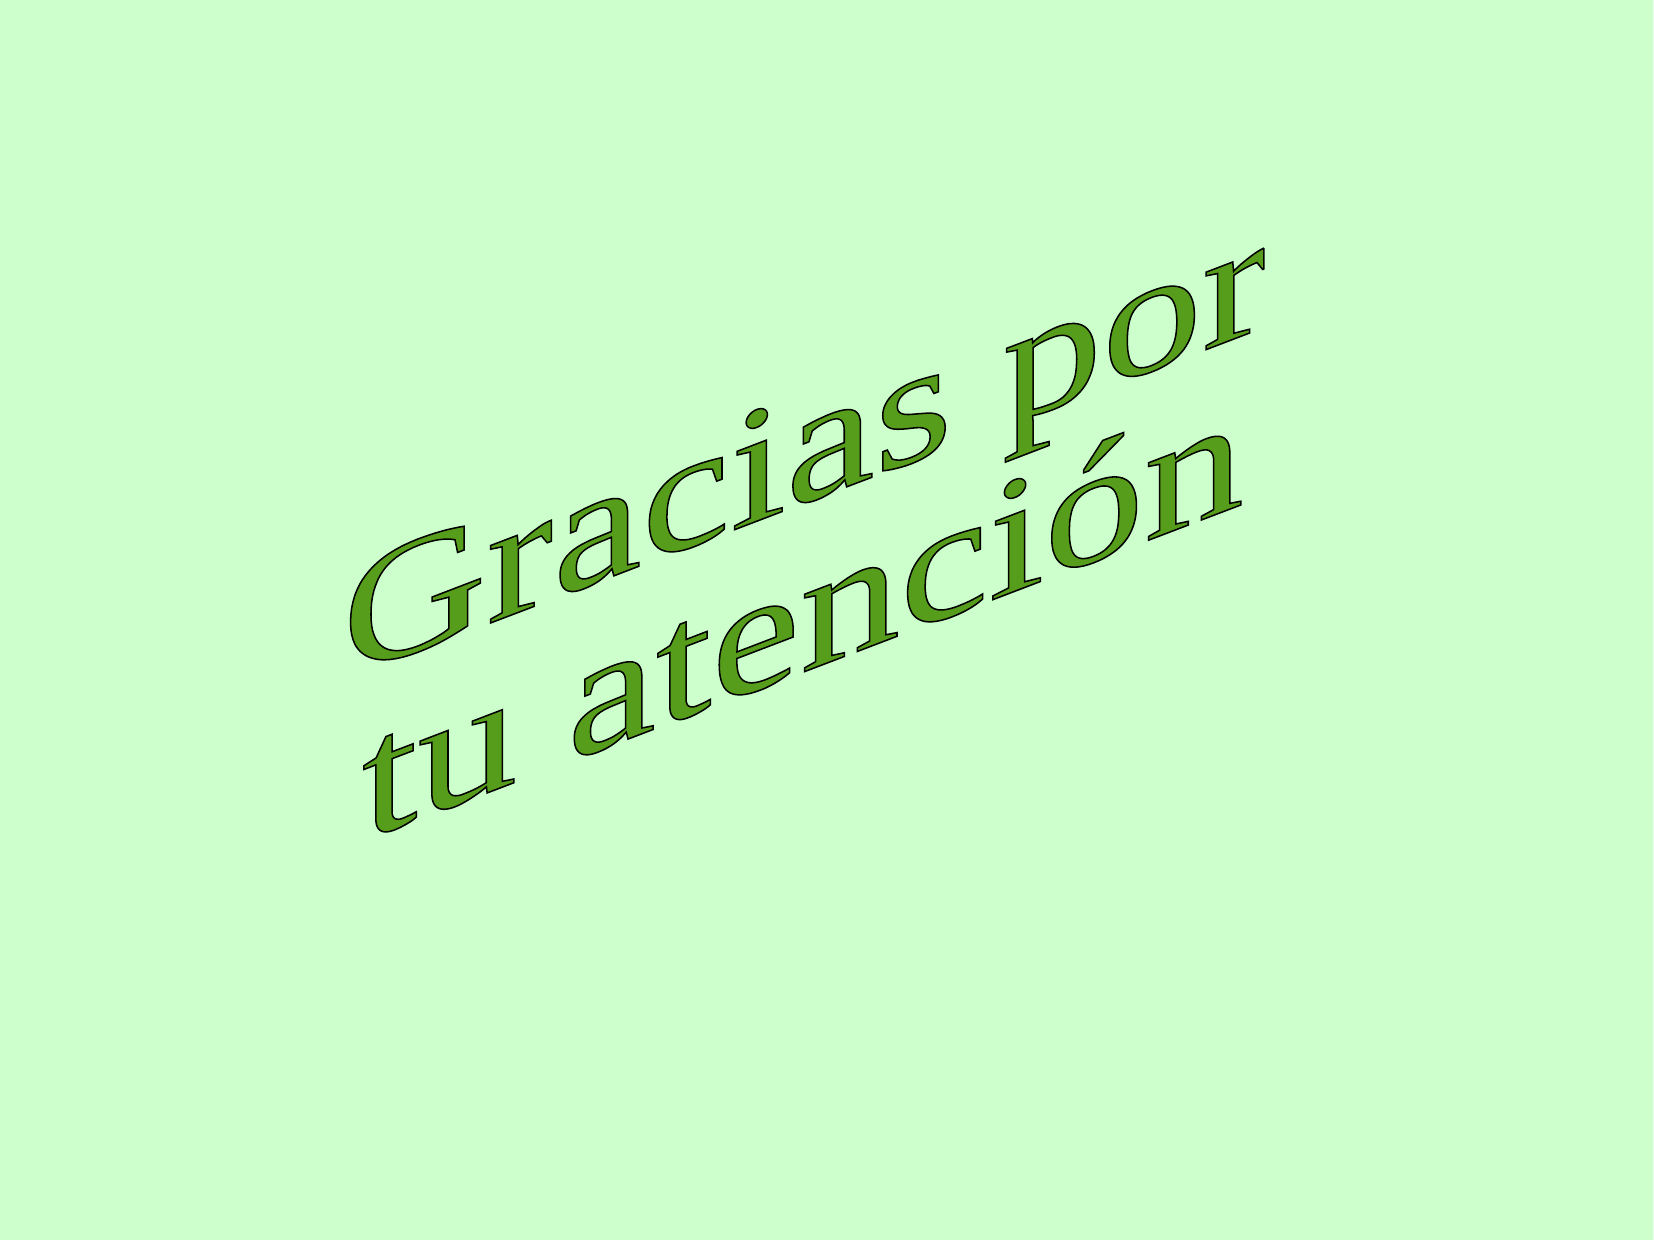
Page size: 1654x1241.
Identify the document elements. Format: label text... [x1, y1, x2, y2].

text_box Gracias por tu atención [1083, 432, 1124, 473]
text_box Gracias por tu atención [1148, 436, 1241, 541]
text_box Gracias por tu atención [882, 374, 946, 471]
text_box Gracias por tu atención [574, 661, 654, 755]
text_box Gracias por tu atención [420, 709, 514, 810]
text_box Gracias por tu atención [1051, 476, 1137, 568]
text_box Gracias por tu atención [992, 510, 1041, 600]
text_box Gracias por tu atención [649, 457, 725, 552]
text_box Gracias por tu atención [1206, 248, 1264, 350]
text_box Gracias por tu atención [804, 567, 897, 672]
text_box Gracias por tu atención [363, 734, 417, 832]
text_box Gracias por tu atención [719, 606, 794, 695]
text_box Gracias por tu atención [792, 409, 872, 503]
text_box Gracias por tu atención [746, 408, 768, 429]
text_box Gracias por tu atención [560, 498, 639, 592]
text_box Gracias por tu atención [350, 526, 481, 660]
text_box Gracias por tu atención [657, 621, 711, 720]
text_box Gracias por tu atención [490, 520, 552, 623]
text_box Gracias por tu atención [734, 440, 783, 530]
text_box Gracias por tu atención [907, 527, 983, 622]
text_box Gracias por tu atención [1004, 478, 1026, 499]
text_box Gracias por tu atención [1005, 323, 1095, 463]
text_box Gracias por tu atención [1109, 286, 1195, 377]
